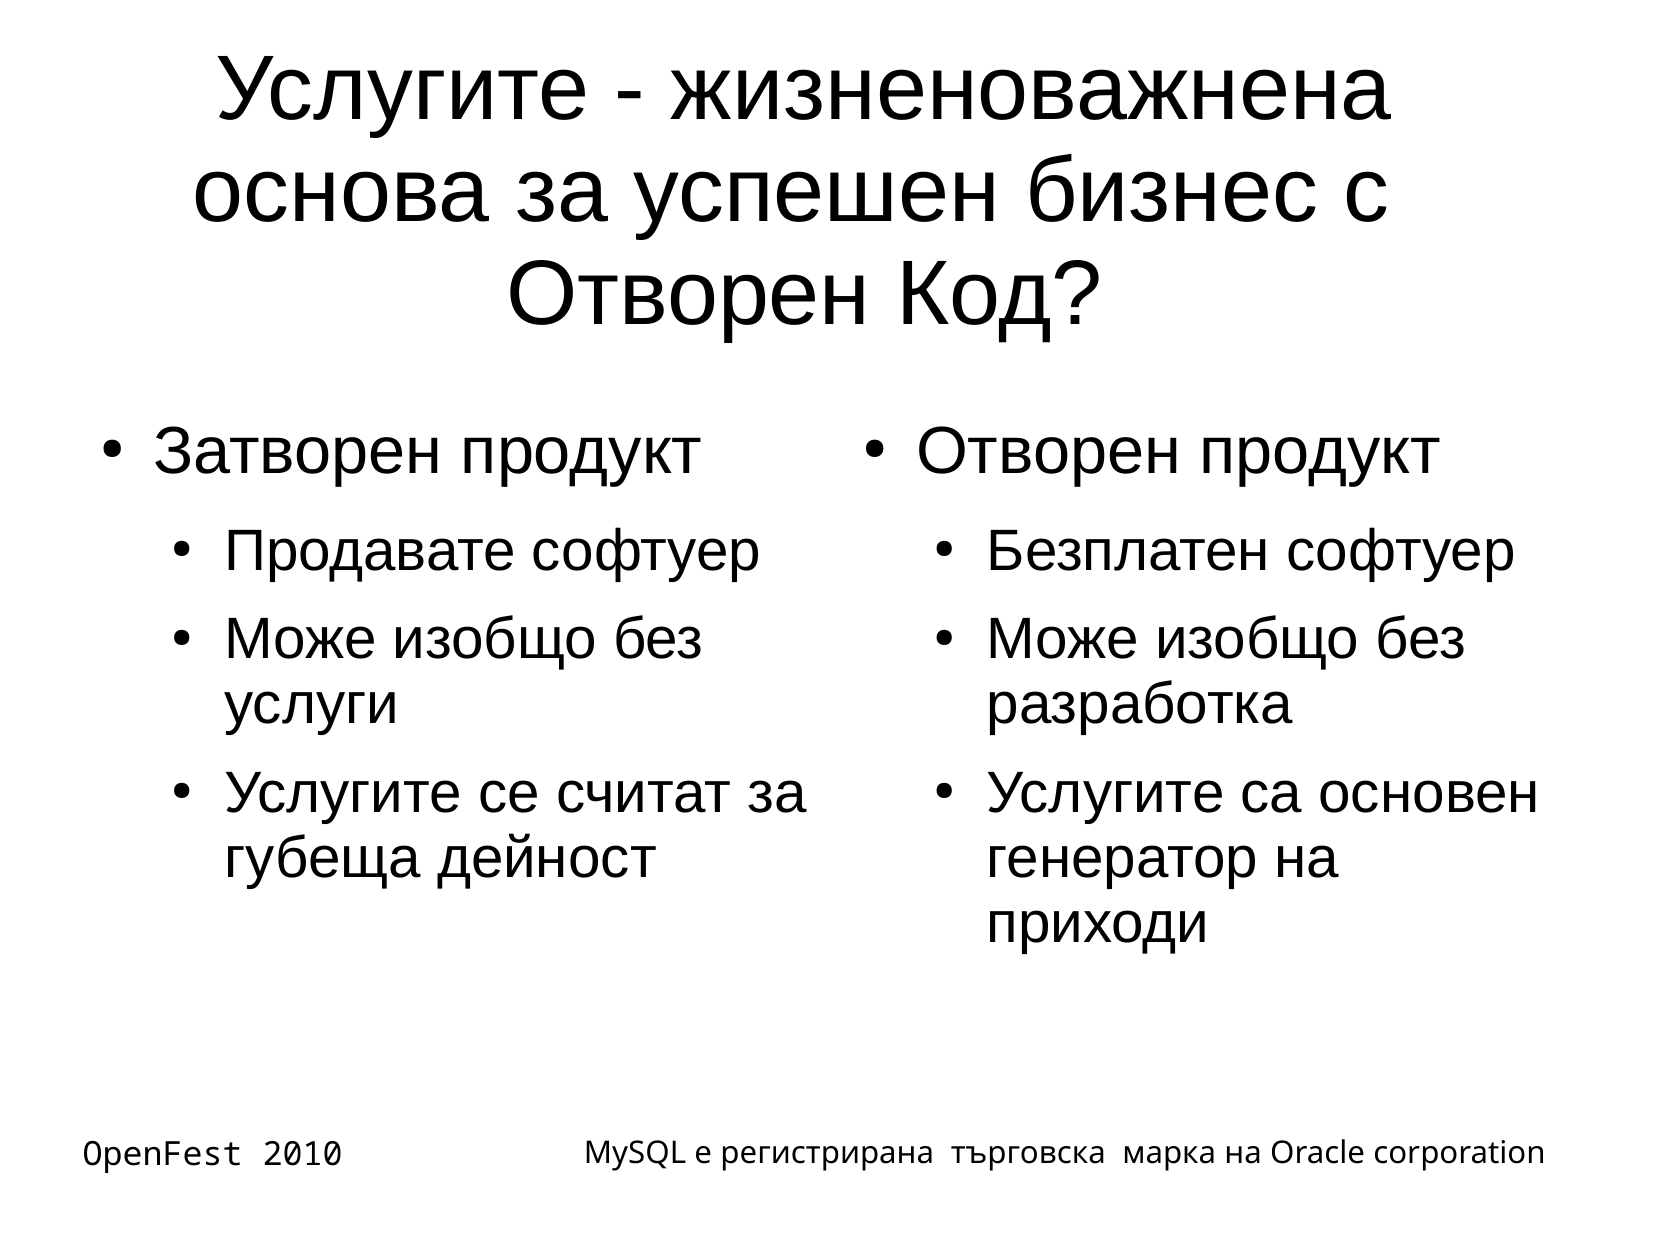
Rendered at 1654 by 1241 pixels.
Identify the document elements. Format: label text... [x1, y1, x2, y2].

title Услугите - жизненоважнена основа за успешен бизнес с Отворен Код? [60, 36, 1549, 549]
list Отворен продукт Безплатен софтуер Може изобщо без разработка Услугите са основен генератор на приходи [845, 413, 1572, 1109]
list Затворен продукт Продавате софтуер Може изобщо без услуги Услугите се считат за губеща дейност [82, 413, 809, 1109]
